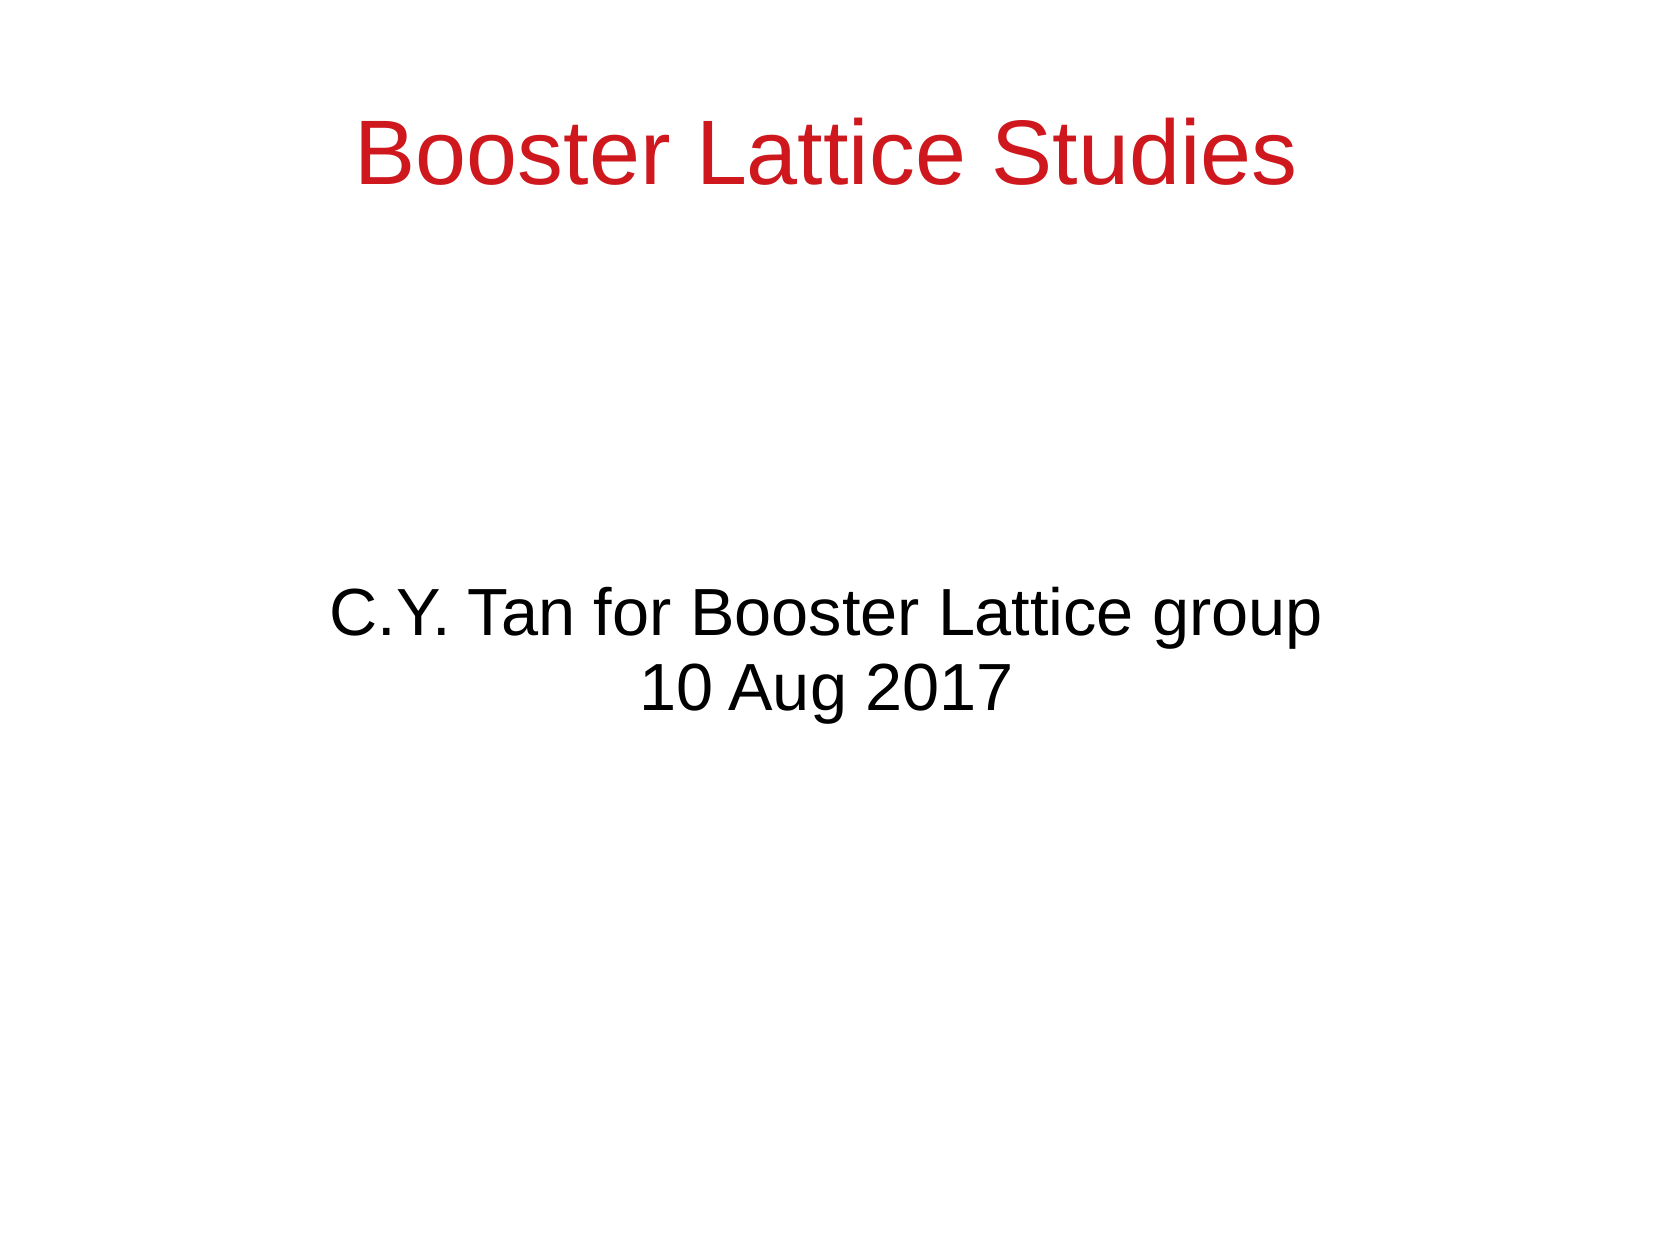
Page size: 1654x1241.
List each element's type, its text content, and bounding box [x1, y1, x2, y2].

title Booster Lattice Studies [82, 49, 1571, 257]
subtitle C.Y. Tan for Booster Lattice group 10 Aug 2017 [82, 290, 1571, 1010]
